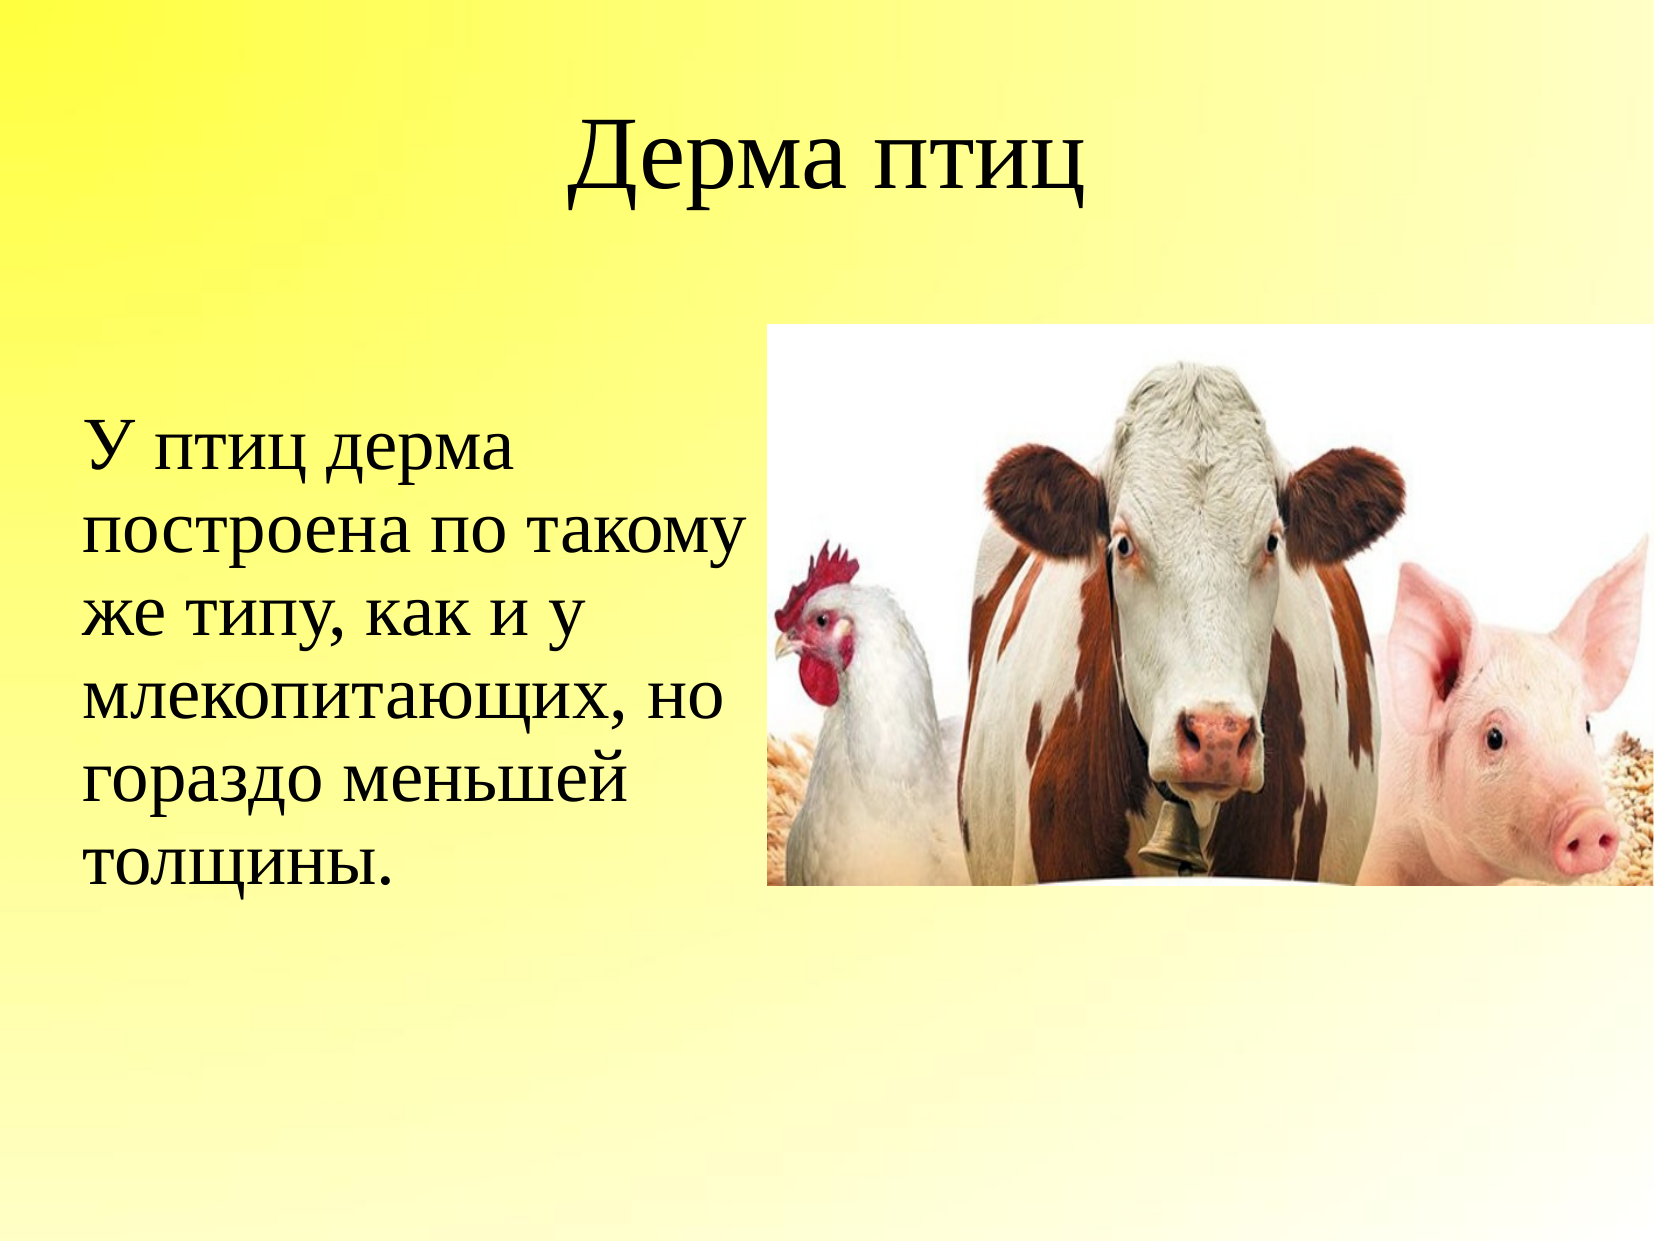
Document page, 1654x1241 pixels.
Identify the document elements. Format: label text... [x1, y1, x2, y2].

list У птиц дерма построена по такому же типу, как и у млекопитающих, но гораздо меньшей толщины. [82, 290, 809, 1109]
title Дерма птиц [82, 49, 1571, 257]
picture [0, 0, 1654, 1241]
